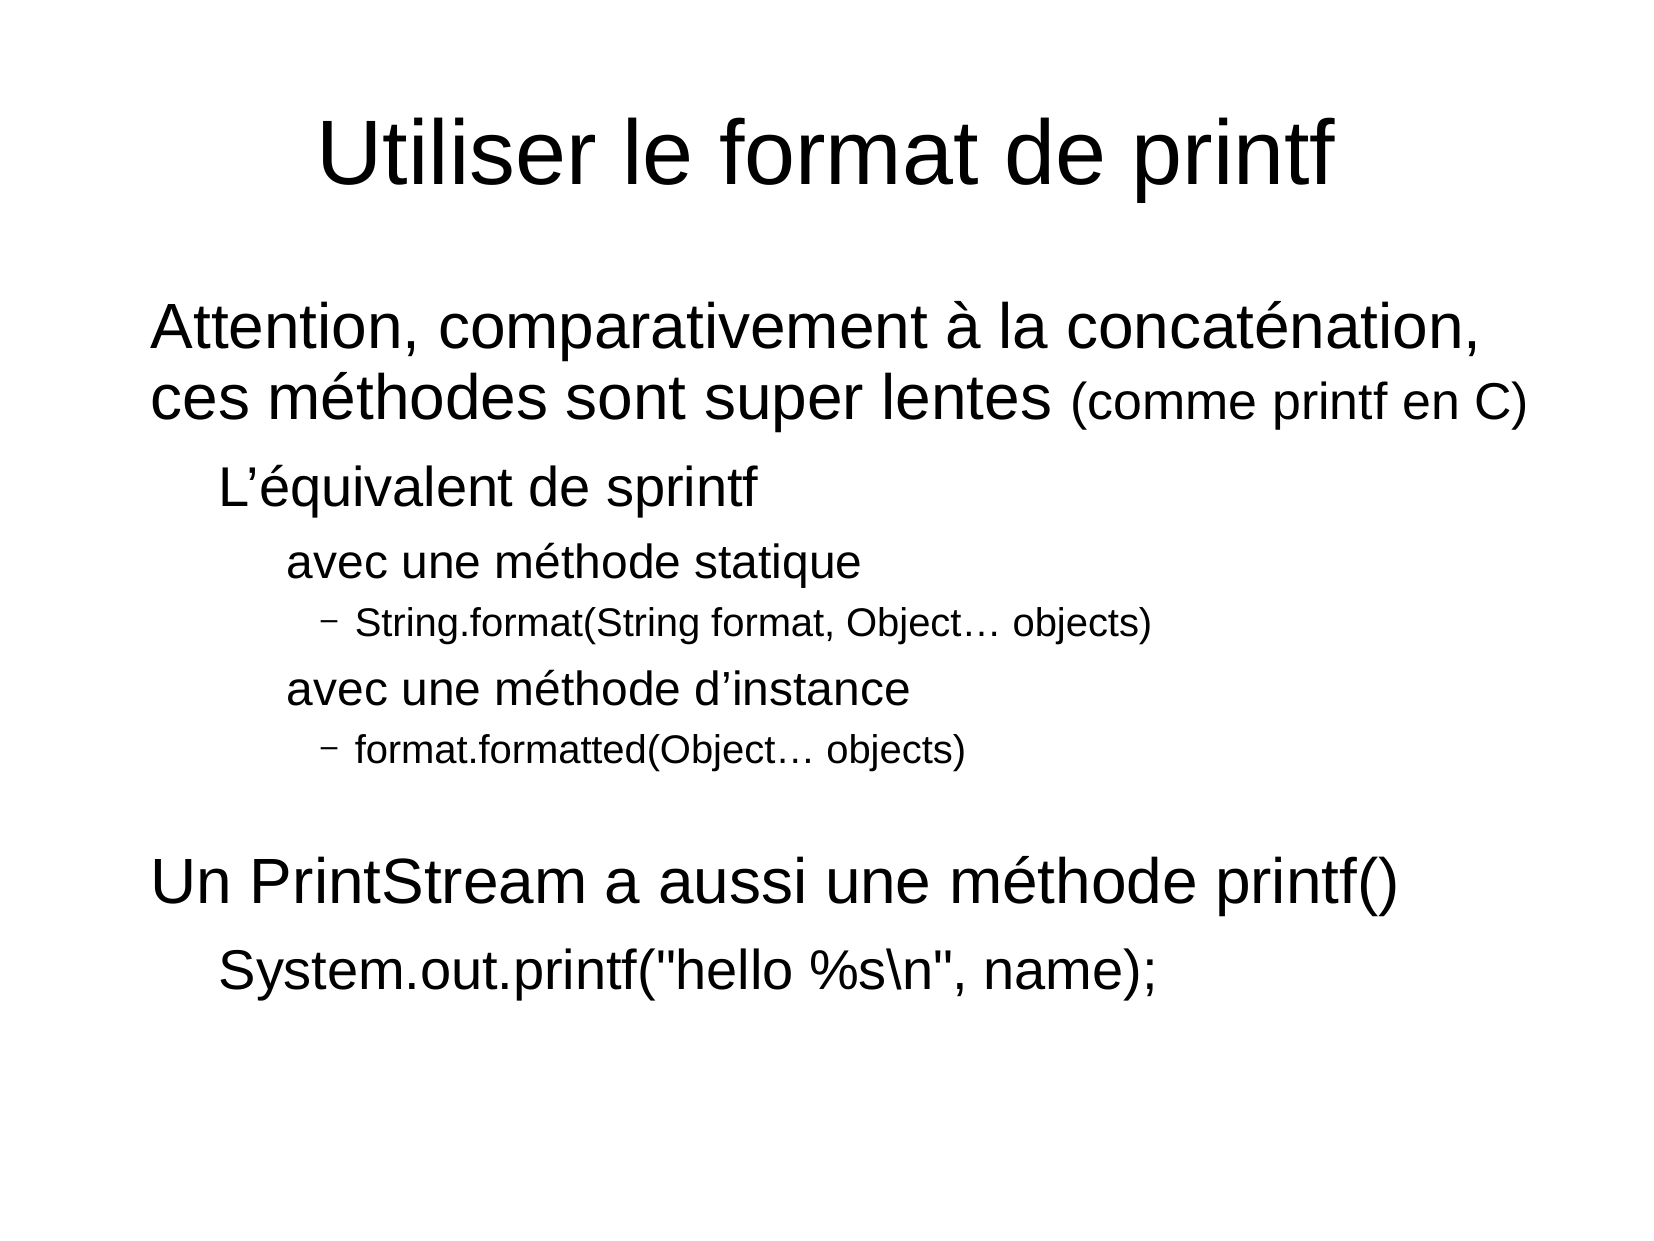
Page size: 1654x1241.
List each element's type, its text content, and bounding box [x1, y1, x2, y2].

title Utiliser le format de printf [82, 49, 1571, 257]
list Attention, comparativement à la concaténation, ces méthodes sont super lentes (comme printf en C) L’équivalent de sprintf avec une méthode statique String.format(String format, Object… objects) avec une méthode d’instance format.formatted(Object… objects) Un PrintStream a aussi une méthode printf() System.out.printf("hello %s\n", name); [82, 290, 1571, 1010]
